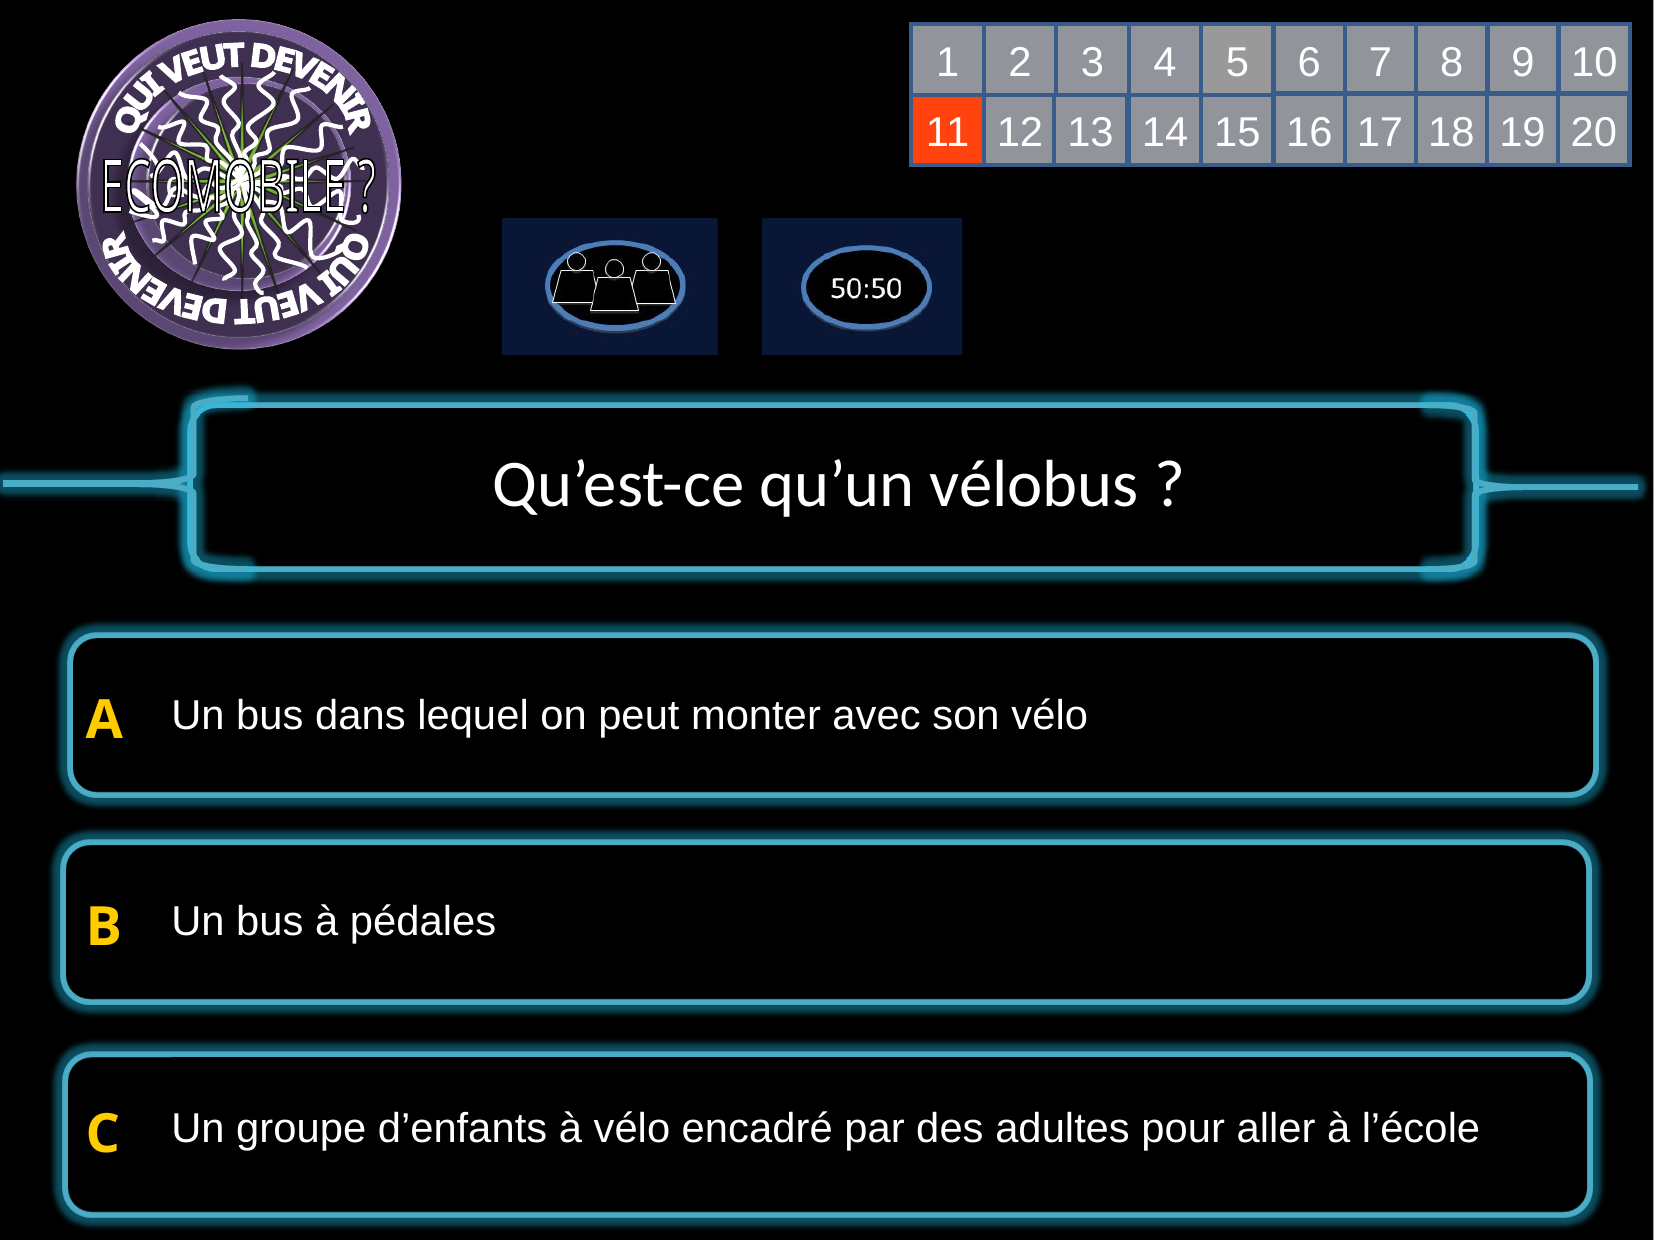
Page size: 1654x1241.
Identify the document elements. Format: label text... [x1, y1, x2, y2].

text_box 17 [1345, 93, 1415, 166]
text_box 12 [983, 94, 1054, 166]
text_box 14 [1128, 94, 1201, 166]
picture [53, 18, 402, 370]
picture [0, 377, 1654, 591]
text_box 19 [1486, 93, 1558, 166]
text_box 5 [1201, 24, 1273, 94]
text_box 3 [1056, 24, 1128, 95]
title Qu’est-ce qu’un vélobus ? [200, 407, 1477, 573]
picture [45, 1034, 1610, 1235]
picture [50, 615, 1616, 815]
text_box 4 [1128, 24, 1201, 94]
text_box 15 [1201, 94, 1273, 166]
list Un bus dans lequel on peut monter avec son vélo [171, 643, 1571, 786]
text_box 13 [1054, 94, 1127, 166]
text_box 16 [1273, 93, 1345, 166]
list Un groupe d’enfants à vélo encadré par des adultes pour aller à l’école [171, 1057, 1571, 1199]
picture [43, 822, 1609, 1022]
text_box 9 [1487, 24, 1558, 93]
text_box 18 [1415, 93, 1486, 166]
text_box 20 [1558, 93, 1630, 166]
text_box 8 [1416, 24, 1487, 93]
text_box 11 [911, 94, 983, 166]
text_box 2 [983, 24, 1056, 94]
list Un bus à pédales [171, 850, 1571, 993]
text_box 10 [1558, 24, 1630, 93]
text_box 6 [1273, 24, 1344, 93]
text_box 7 [1344, 24, 1416, 93]
text_box 1 [911, 24, 983, 94]
